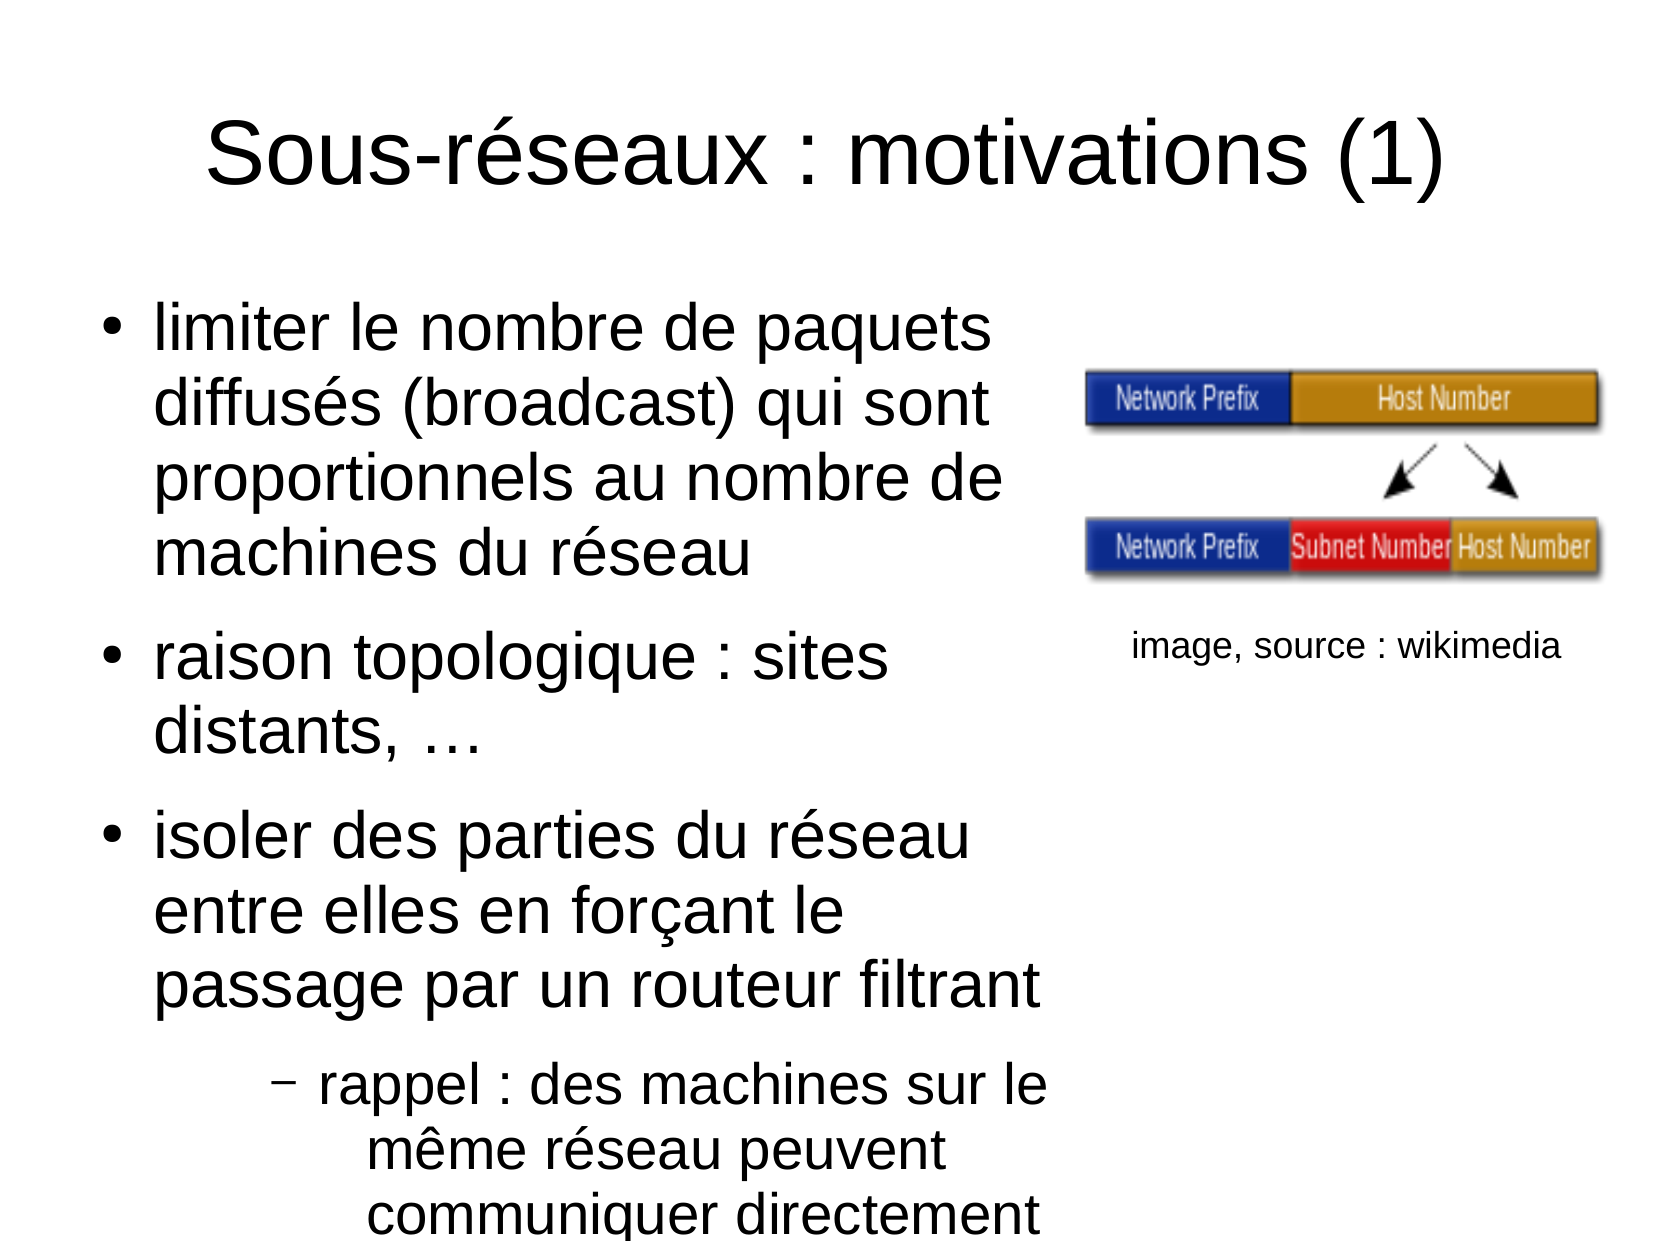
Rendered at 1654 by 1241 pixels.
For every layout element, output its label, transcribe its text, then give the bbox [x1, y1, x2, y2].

title Sous-réseaux : motivations (1) [82, 49, 1571, 257]
list limiter le nombre de paquets diffusés (broadcast) qui sont proportionnels au nombre de machines du réseau raison topologique : sites distants, … isoler des parties du réseau entre elles en forçant le passage par un routeur filtrant rappel : des machines sur le même réseau peuvent communiquer directement [82, 290, 1063, 1241]
picture [1062, 354, 1625, 591]
text_box image, source : wikimedia [1116, 616, 1577, 674]
